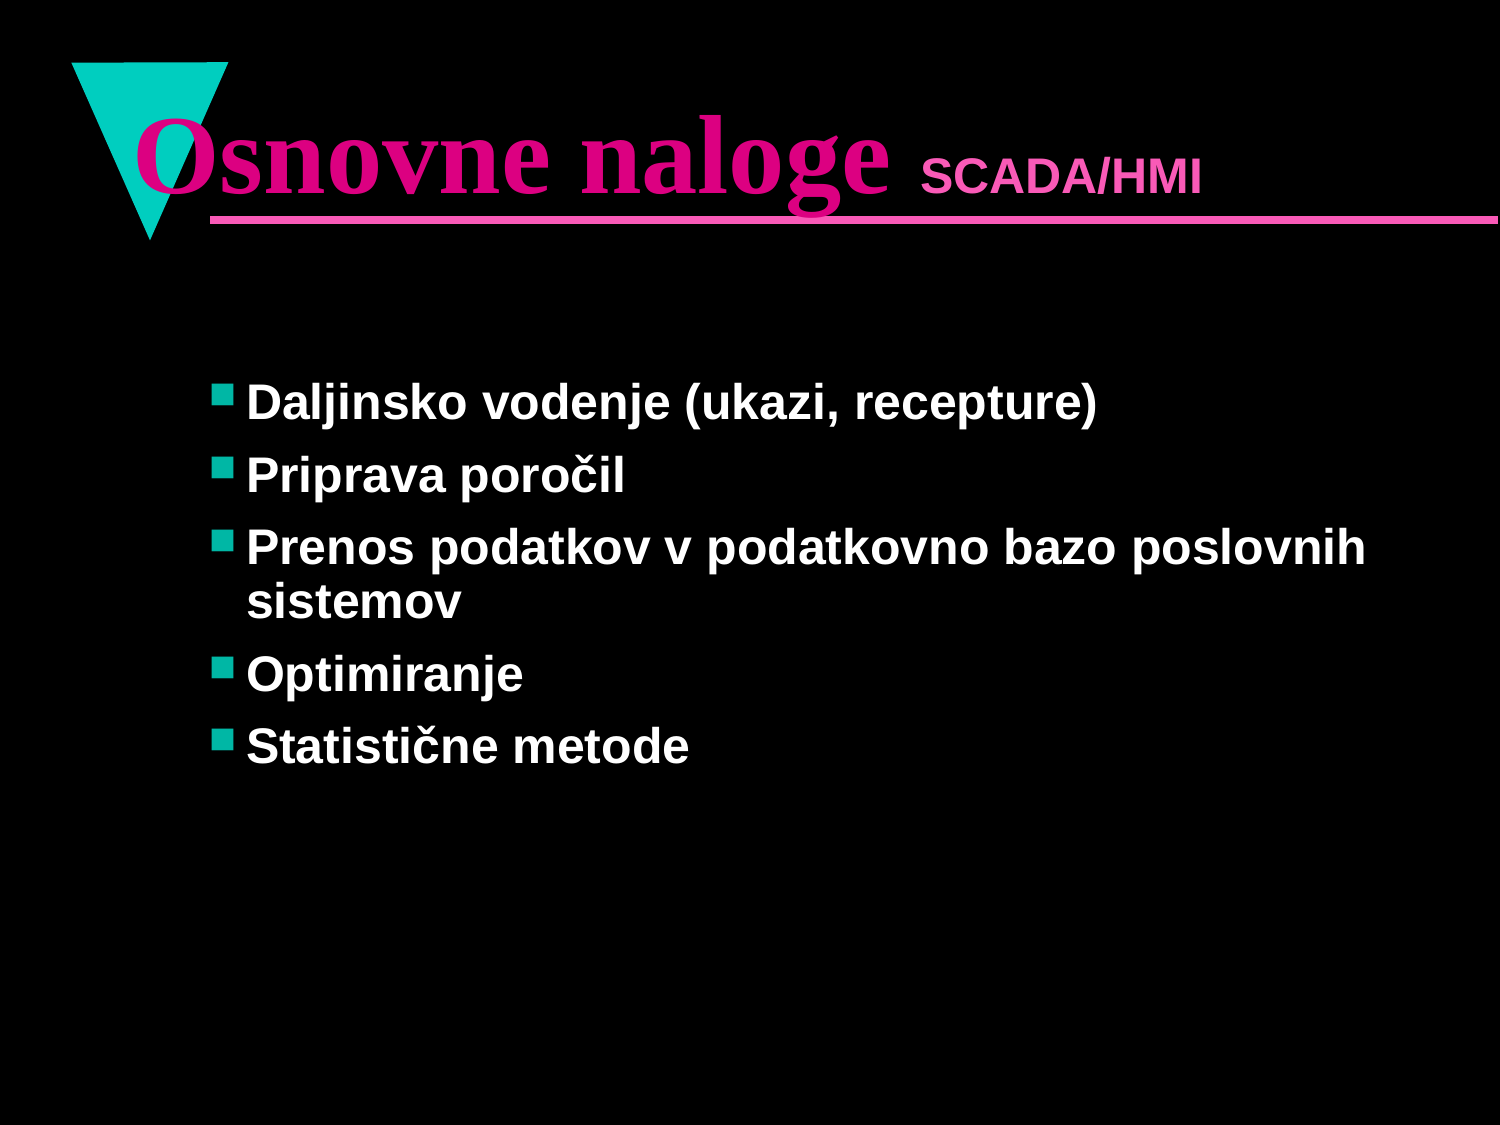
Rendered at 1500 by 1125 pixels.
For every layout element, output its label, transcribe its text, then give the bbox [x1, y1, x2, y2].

title Osnovne naloge SCADA/HMI [117, 63, 1500, 251]
list Daljinsko vodenje (ukazi, recepture) Priprava poročil Prenos podatkov v podatkovno bazo poslovnih sistemov Optimiranje Statistične metode [118, 289, 1498, 965]
